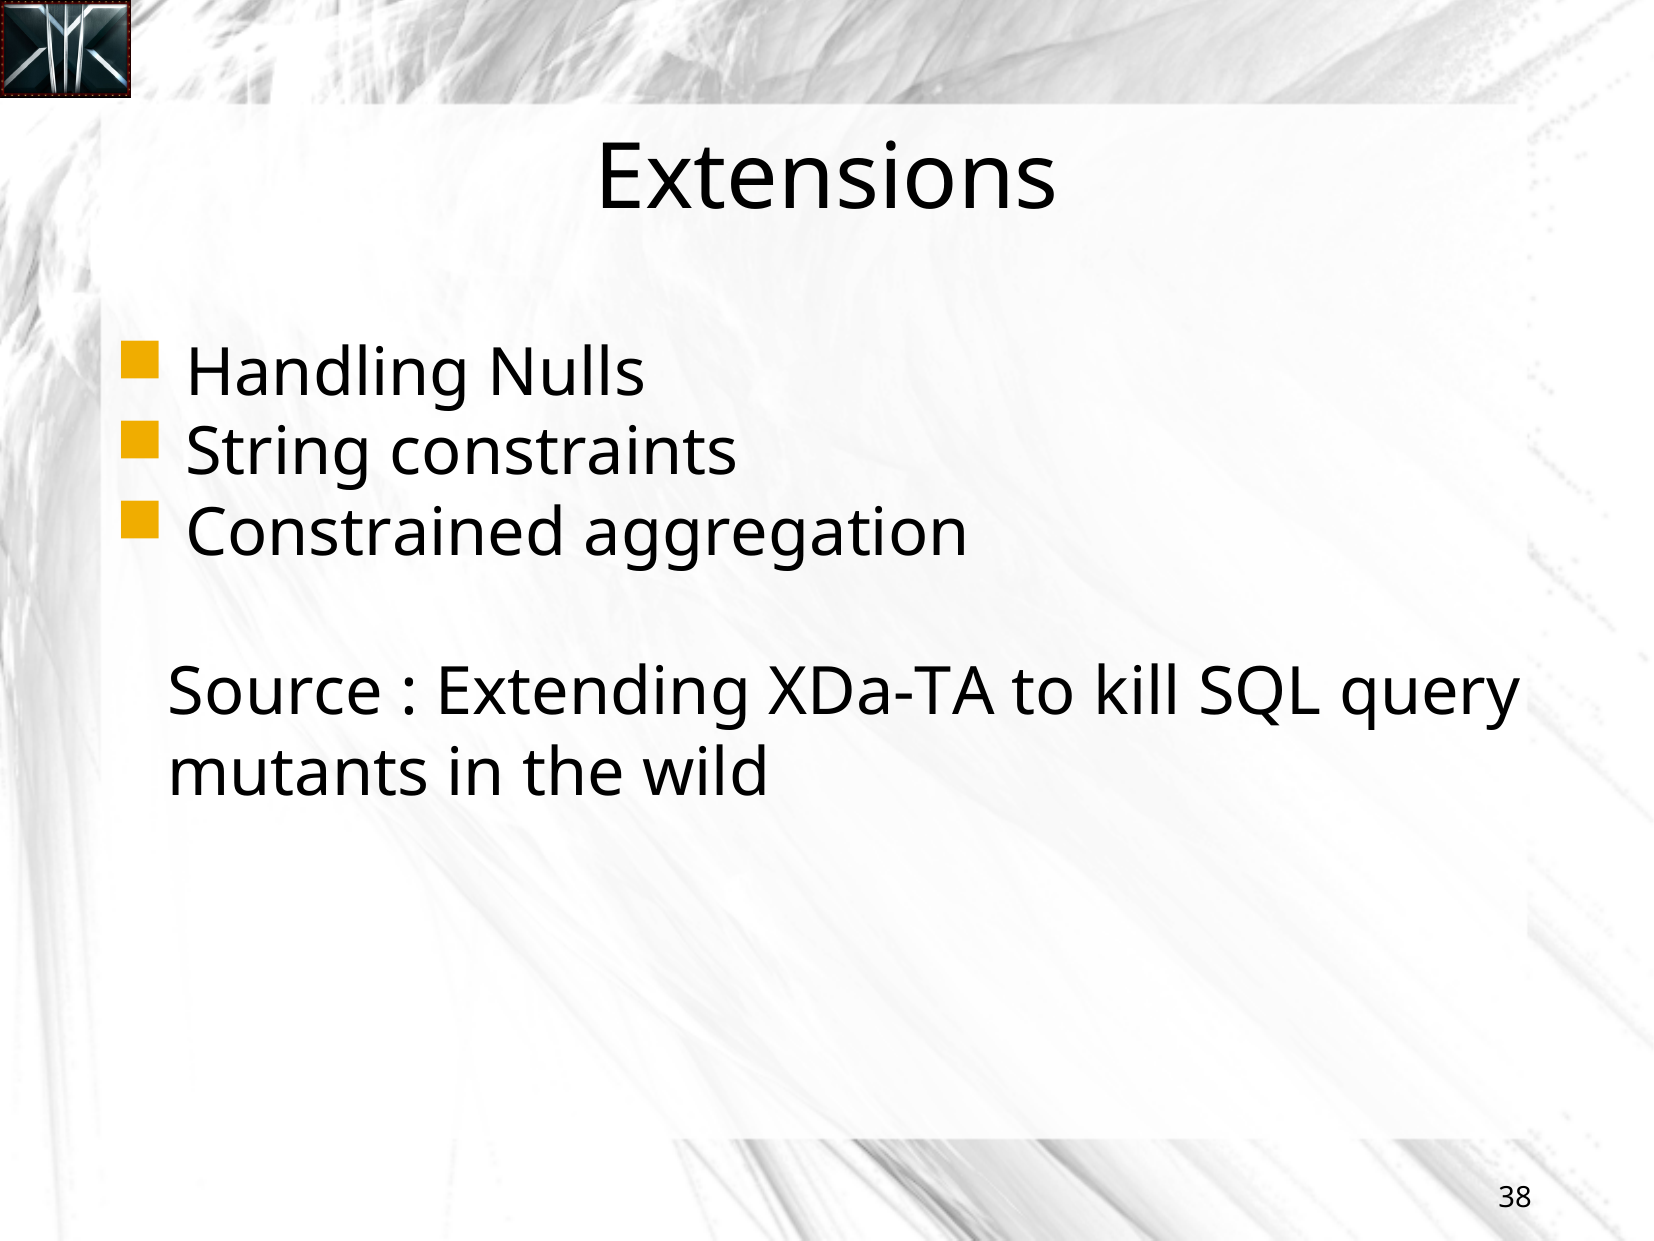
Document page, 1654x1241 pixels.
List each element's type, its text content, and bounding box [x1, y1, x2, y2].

text_box <number> [1483, 1171, 1617, 1222]
text_box Handling Nulls String constraints Constrained aggregation Source : Extending XDa-TA to kill SQL query mutants in the wild [82, 321, 1571, 1158]
picture [0, 0, 1654, 1241]
title Extensions [82, 42, 1572, 302]
